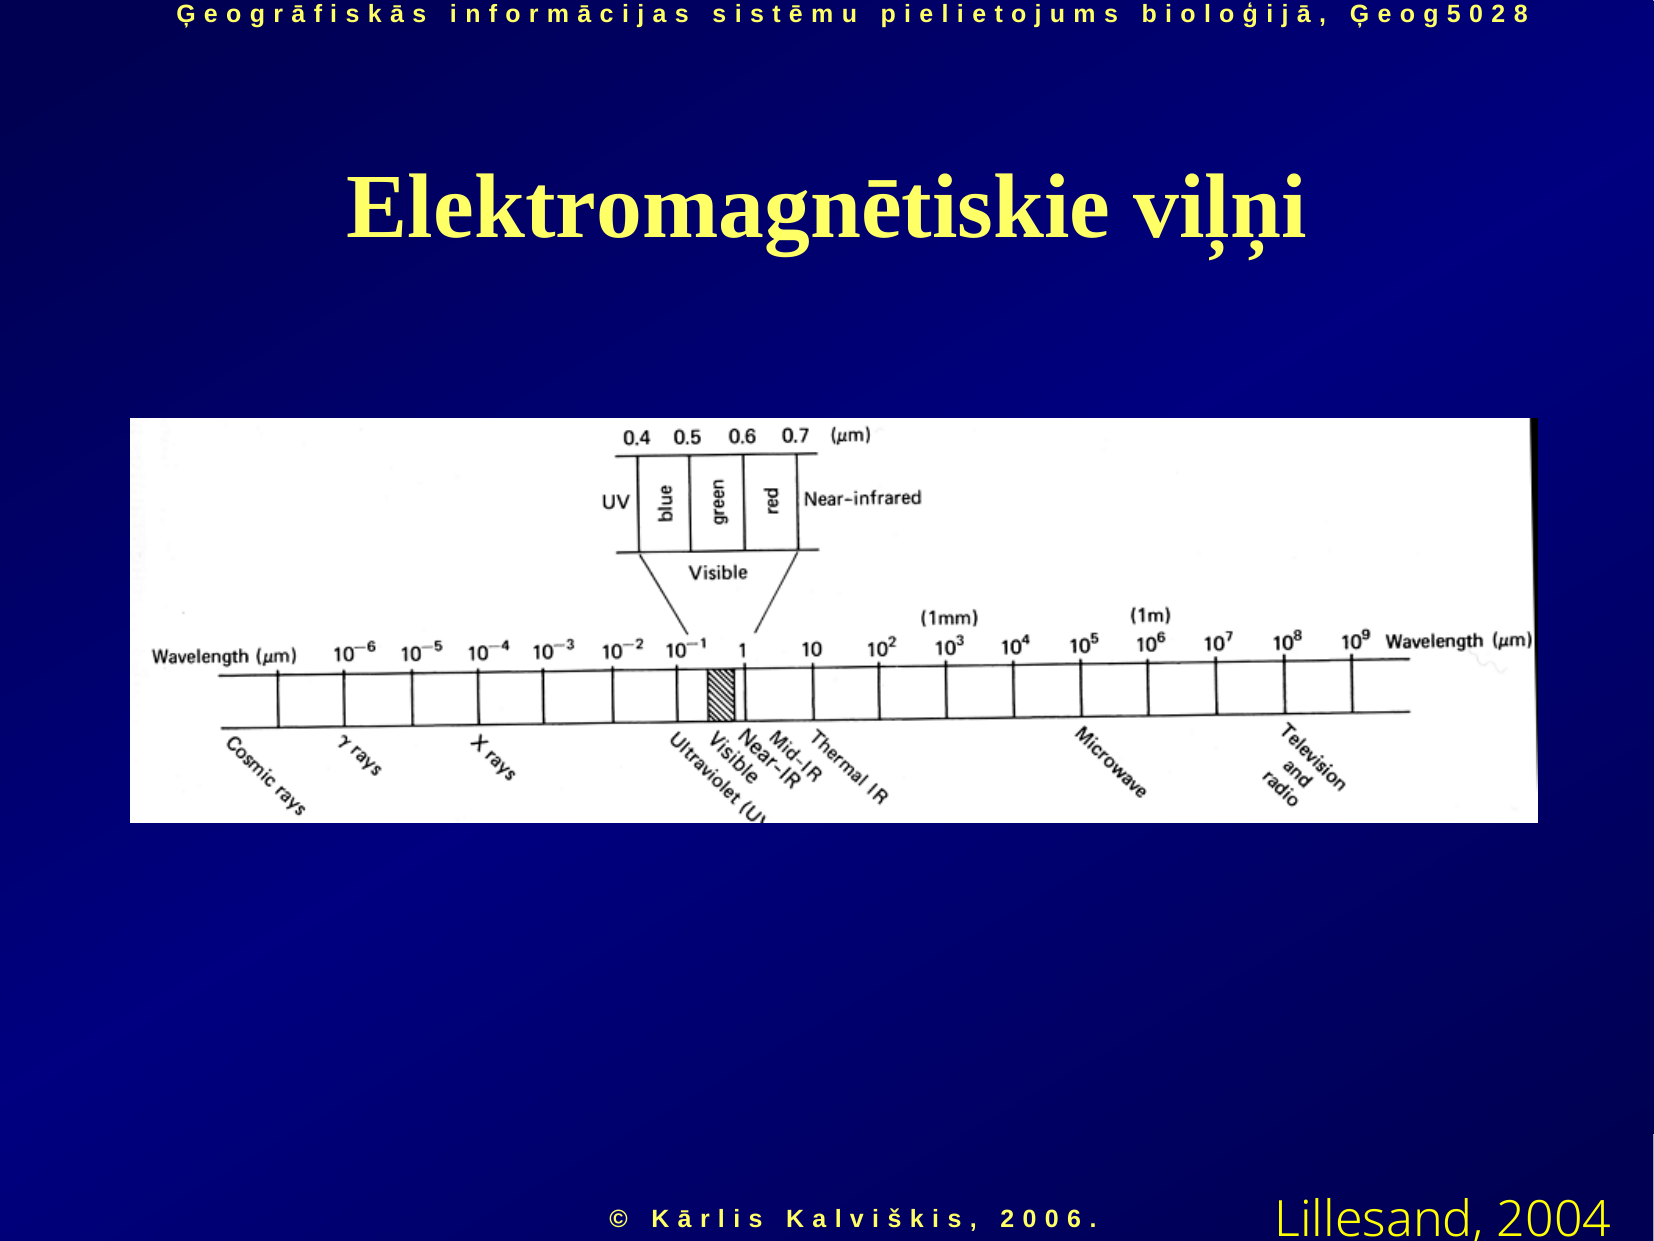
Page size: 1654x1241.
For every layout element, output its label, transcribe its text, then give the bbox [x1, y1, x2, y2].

title Elektromagnētiskie viļņi [121, 102, 1534, 311]
text_box Lillesand, 2004 [1225, 1182, 1654, 1241]
picture [130, 418, 1538, 823]
